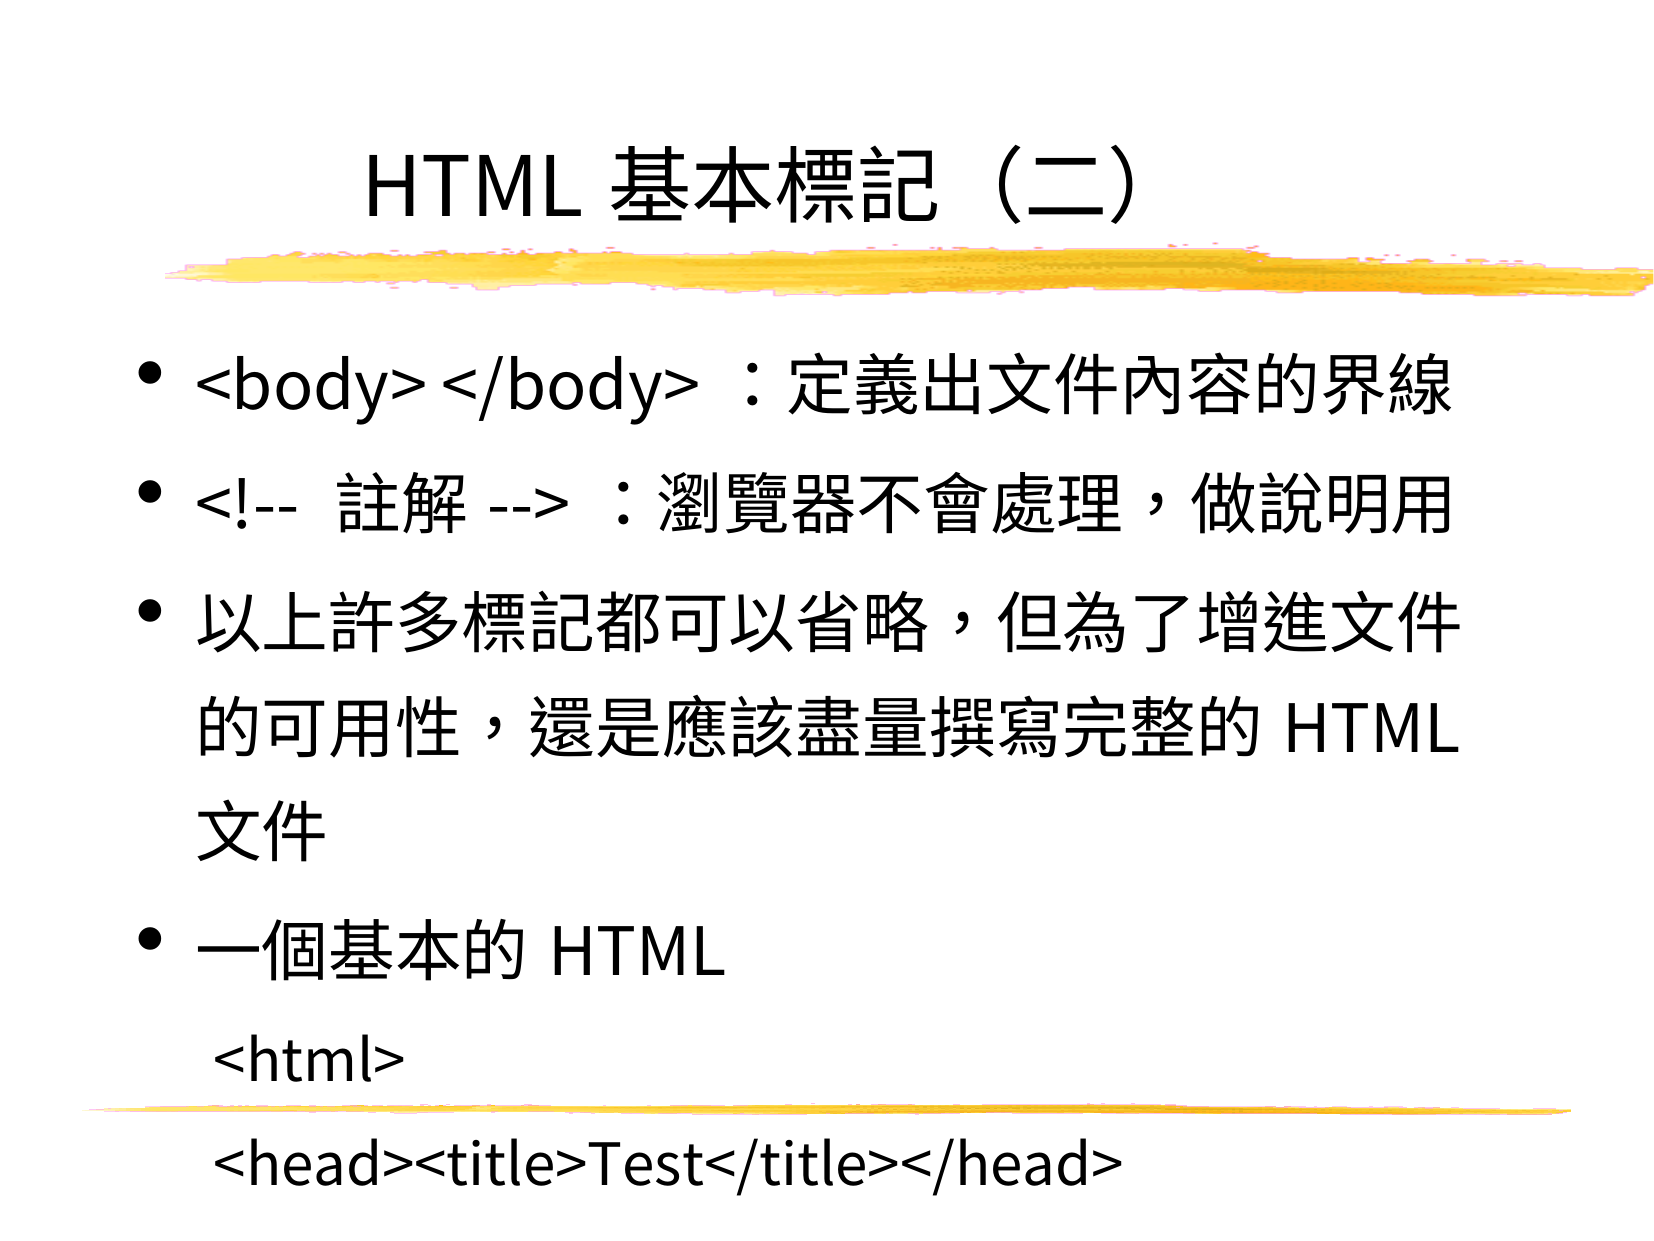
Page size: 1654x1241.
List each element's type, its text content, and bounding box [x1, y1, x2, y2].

picture [82, 1102, 124, 1117]
title HTML基本標記（二） [73, 41, 1479, 249]
list <body> </body>：定義出文件內容的界線 <!-- 註解-->：瀏覽器不會處理，做說明用 以上許多標記都可以省略，但為了增進文件的可用性，還是應該盡量撰寫完整的HTML文件 一個基本的HTML <html> <head><title>Test</title></head> <body>This is a real test.</body> </html> [124, 316, 1530, 1136]
picture [1530, 1102, 1571, 1117]
picture [165, 237, 1654, 308]
